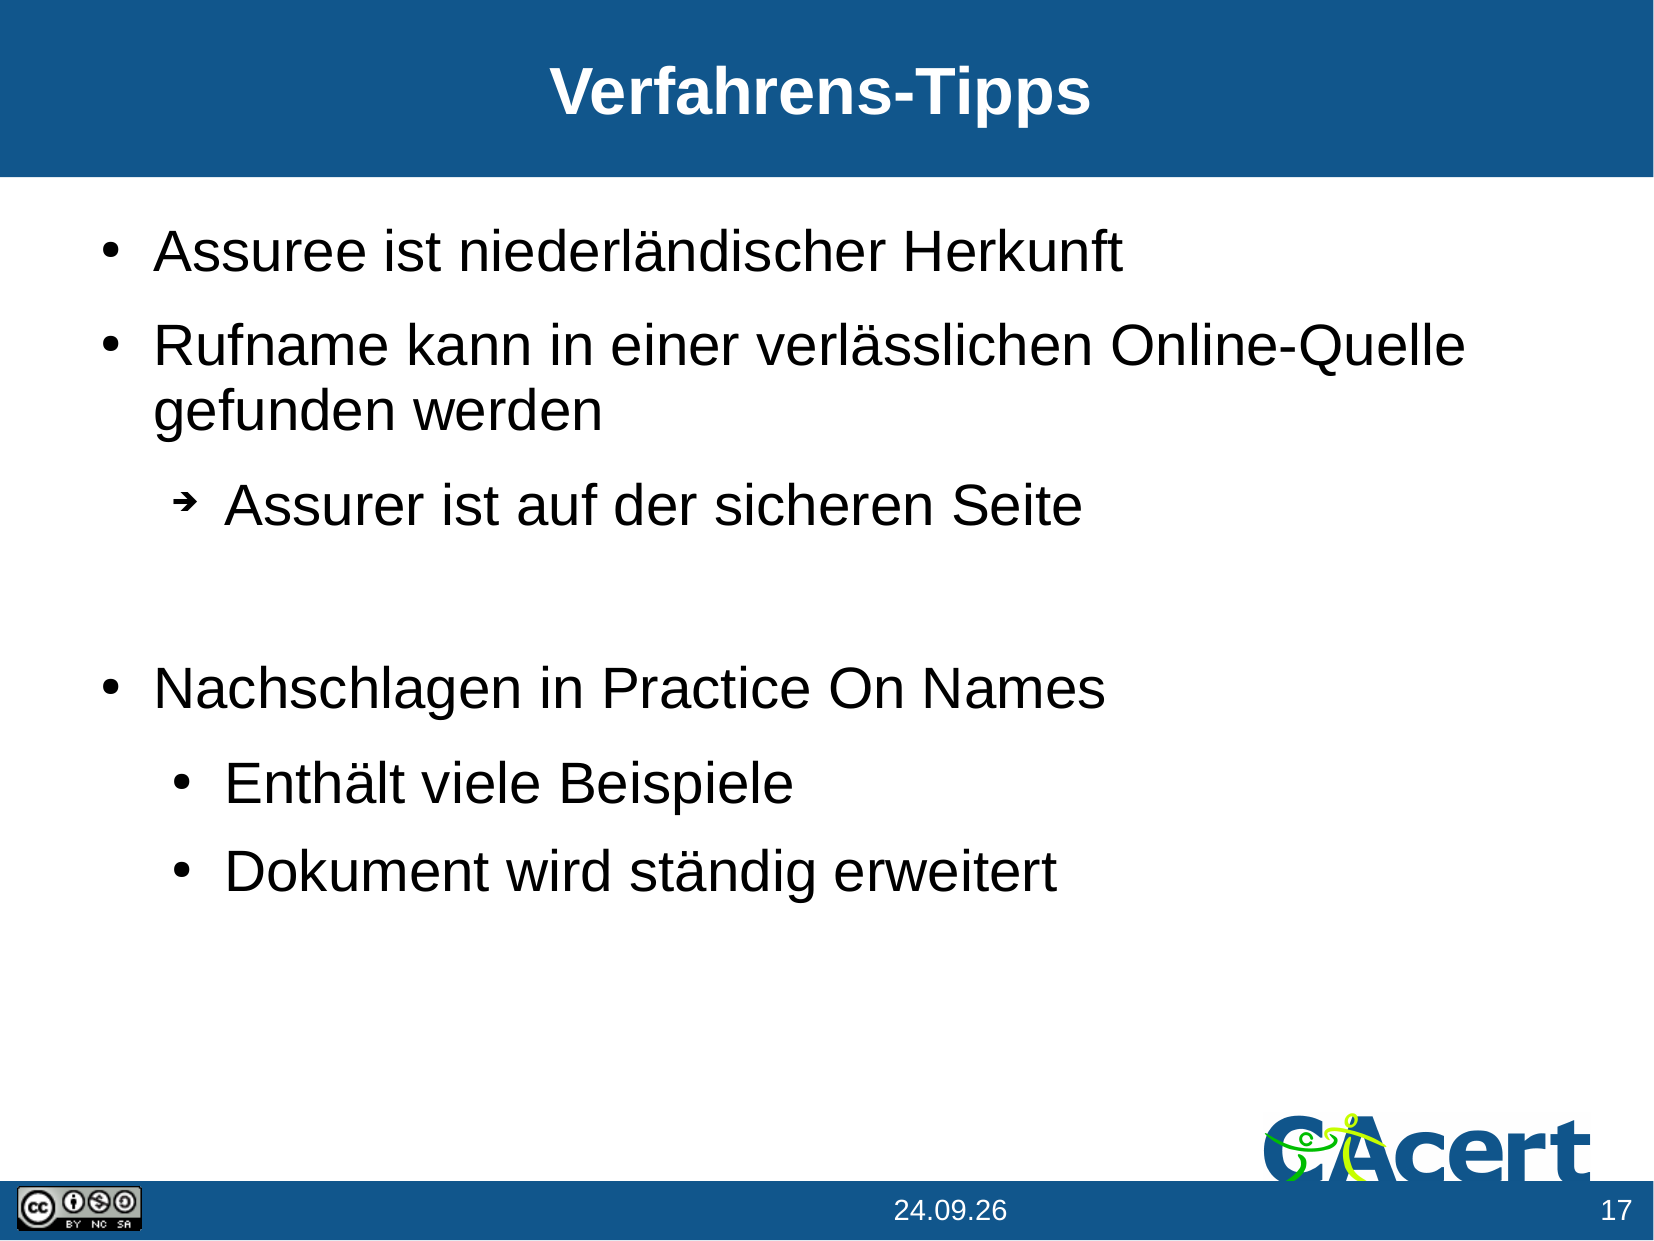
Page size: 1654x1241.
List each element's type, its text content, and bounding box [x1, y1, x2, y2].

list Assuree ist niederländischer Herkunft Rufname kann in einer verlässlichen Online-Quelle gefunden werden Assurer ist auf der sicheren Seite Nachschlagen in Practice On Names Enthält viele Beispiele Dokument wird ständig erweitert [82, 218, 1571, 1091]
picture [17, 1186, 142, 1231]
title Verfahrens-Tipps [76, 17, 1565, 166]
picture [1263, 1112, 1591, 1181]
